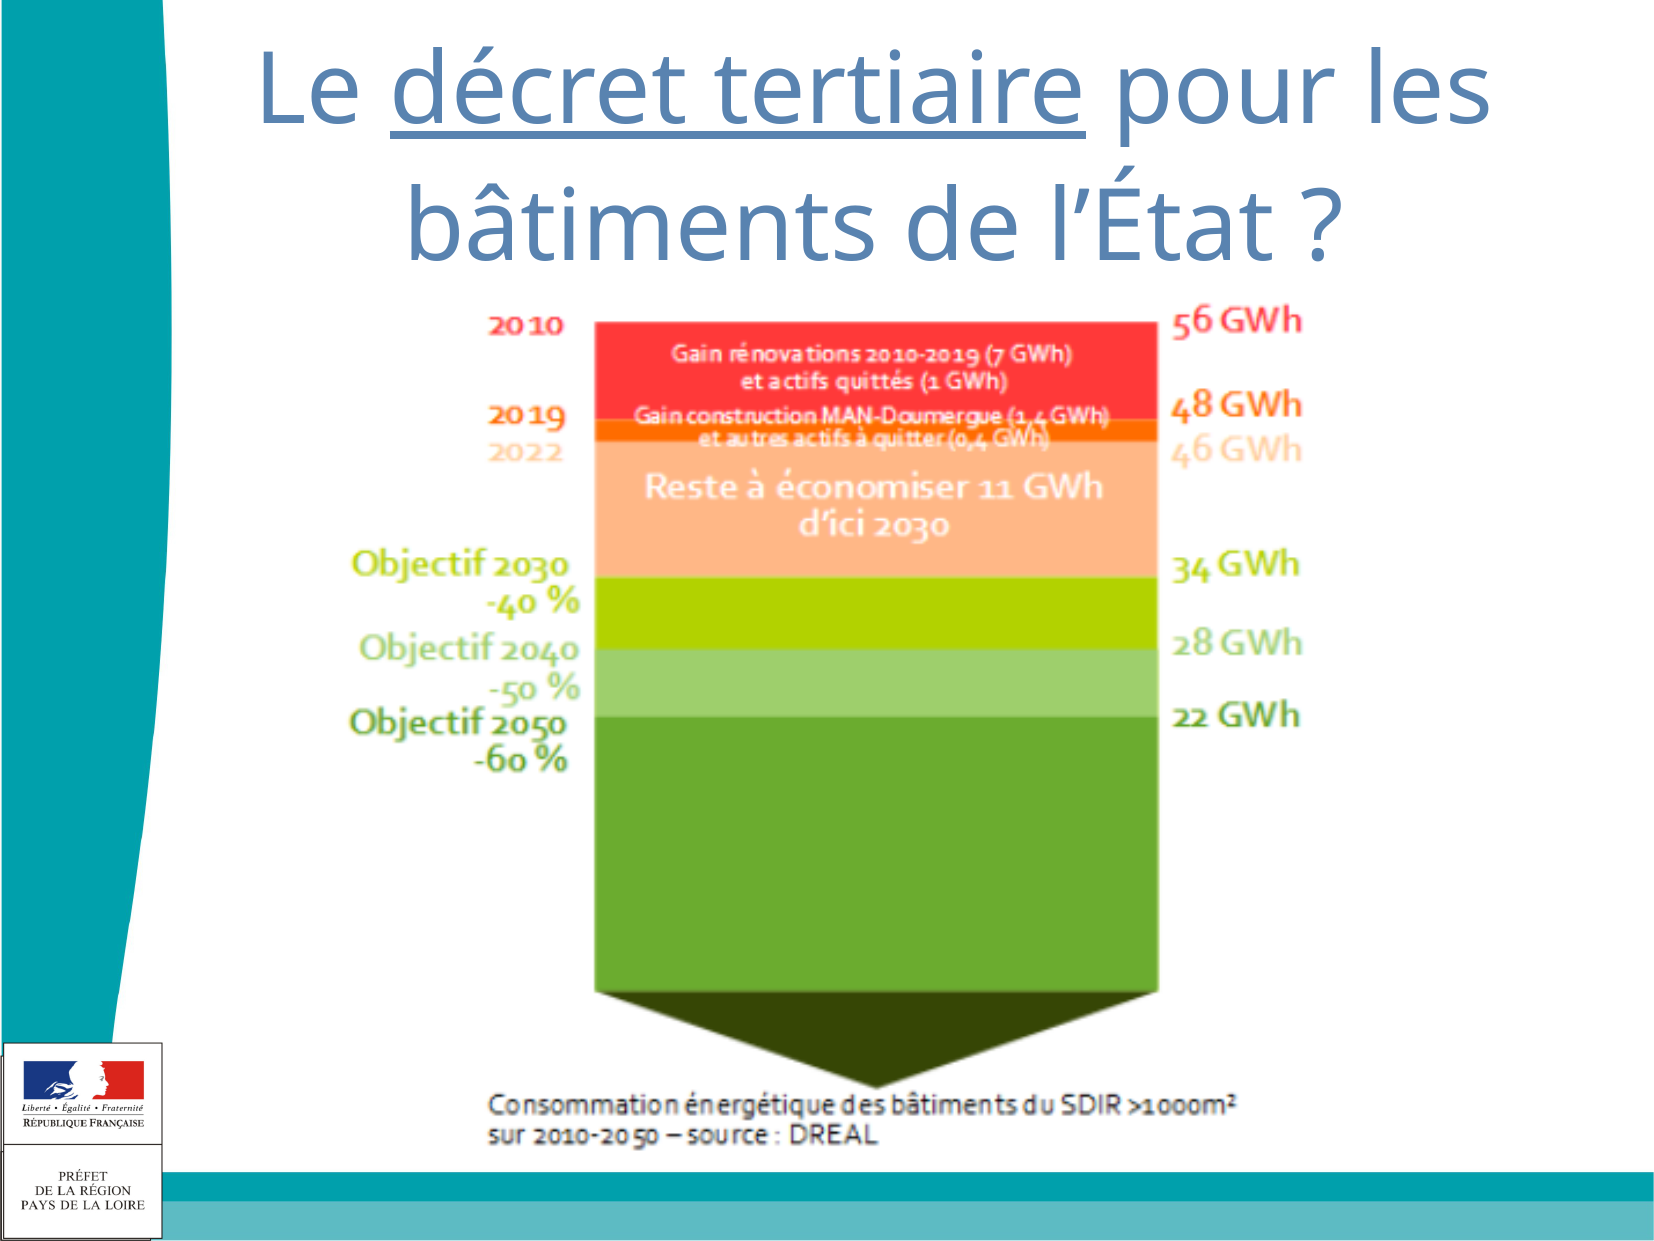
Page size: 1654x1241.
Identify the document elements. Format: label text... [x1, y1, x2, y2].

title Le décret tertiaire pour les bâtiments de l’État ? [177, 52, 1571, 253]
picture [0, 0, 1654, 1241]
